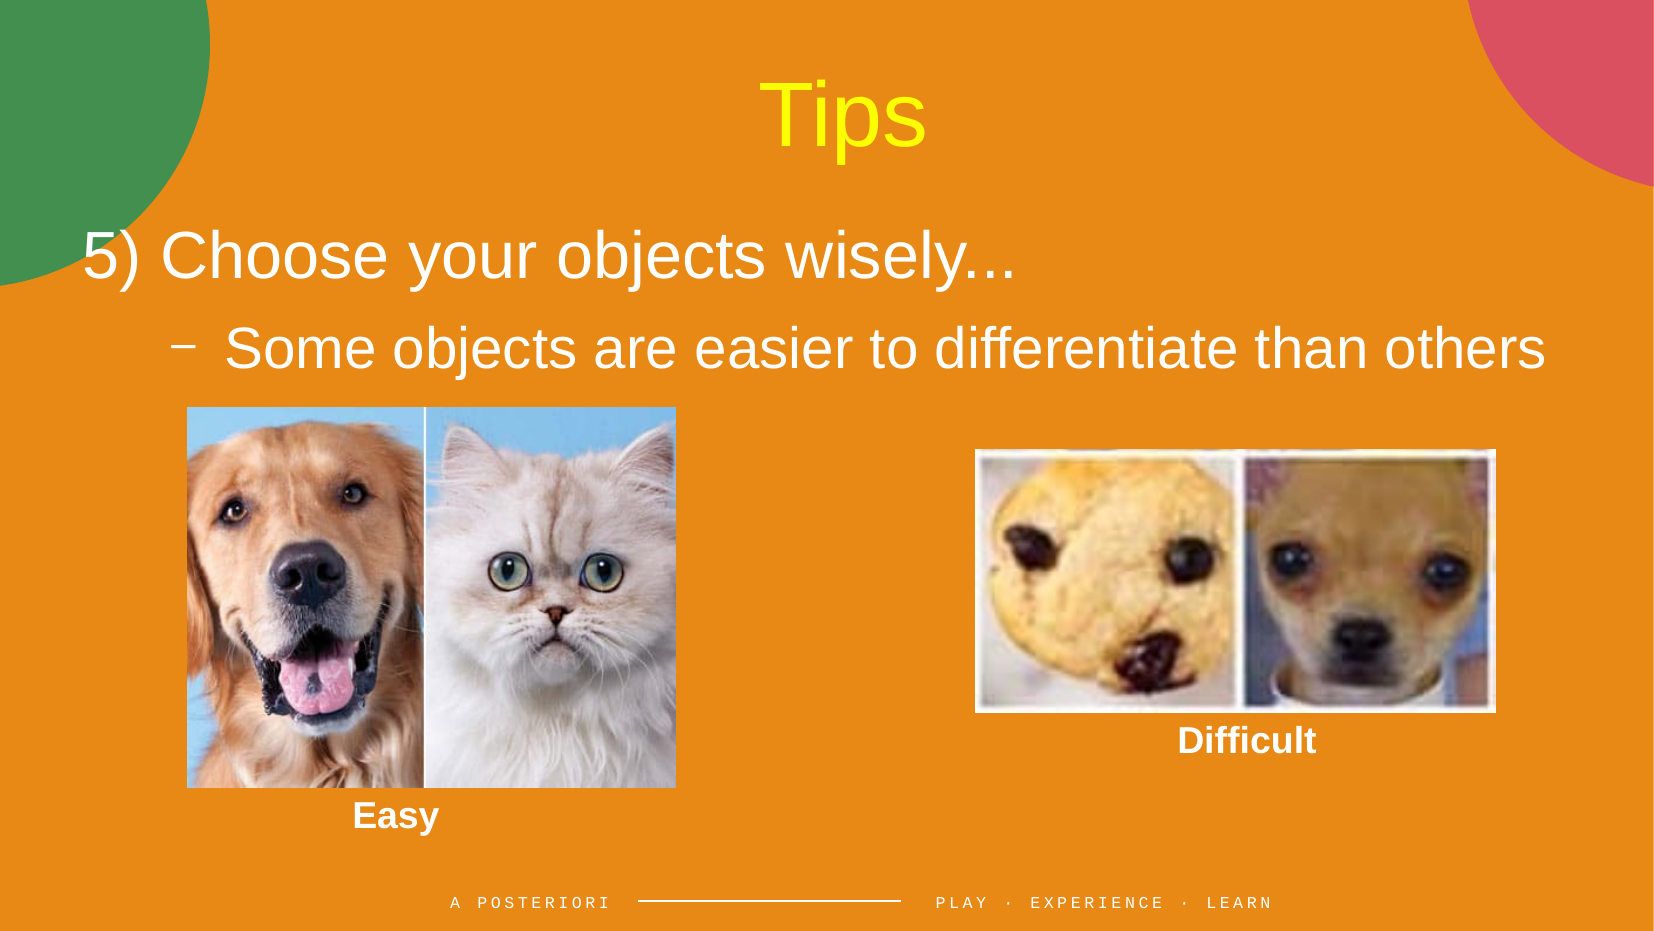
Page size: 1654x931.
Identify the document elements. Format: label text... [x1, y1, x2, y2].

title Tips [187, 37, 1501, 193]
list 5) Choose your objects wisely... Some objects are easier to differentiate than others [82, 217, 1571, 758]
picture [187, 407, 676, 788]
text_box Difficult [1162, 712, 1332, 770]
picture [975, 449, 1496, 713]
text_box Easy [337, 787, 507, 845]
